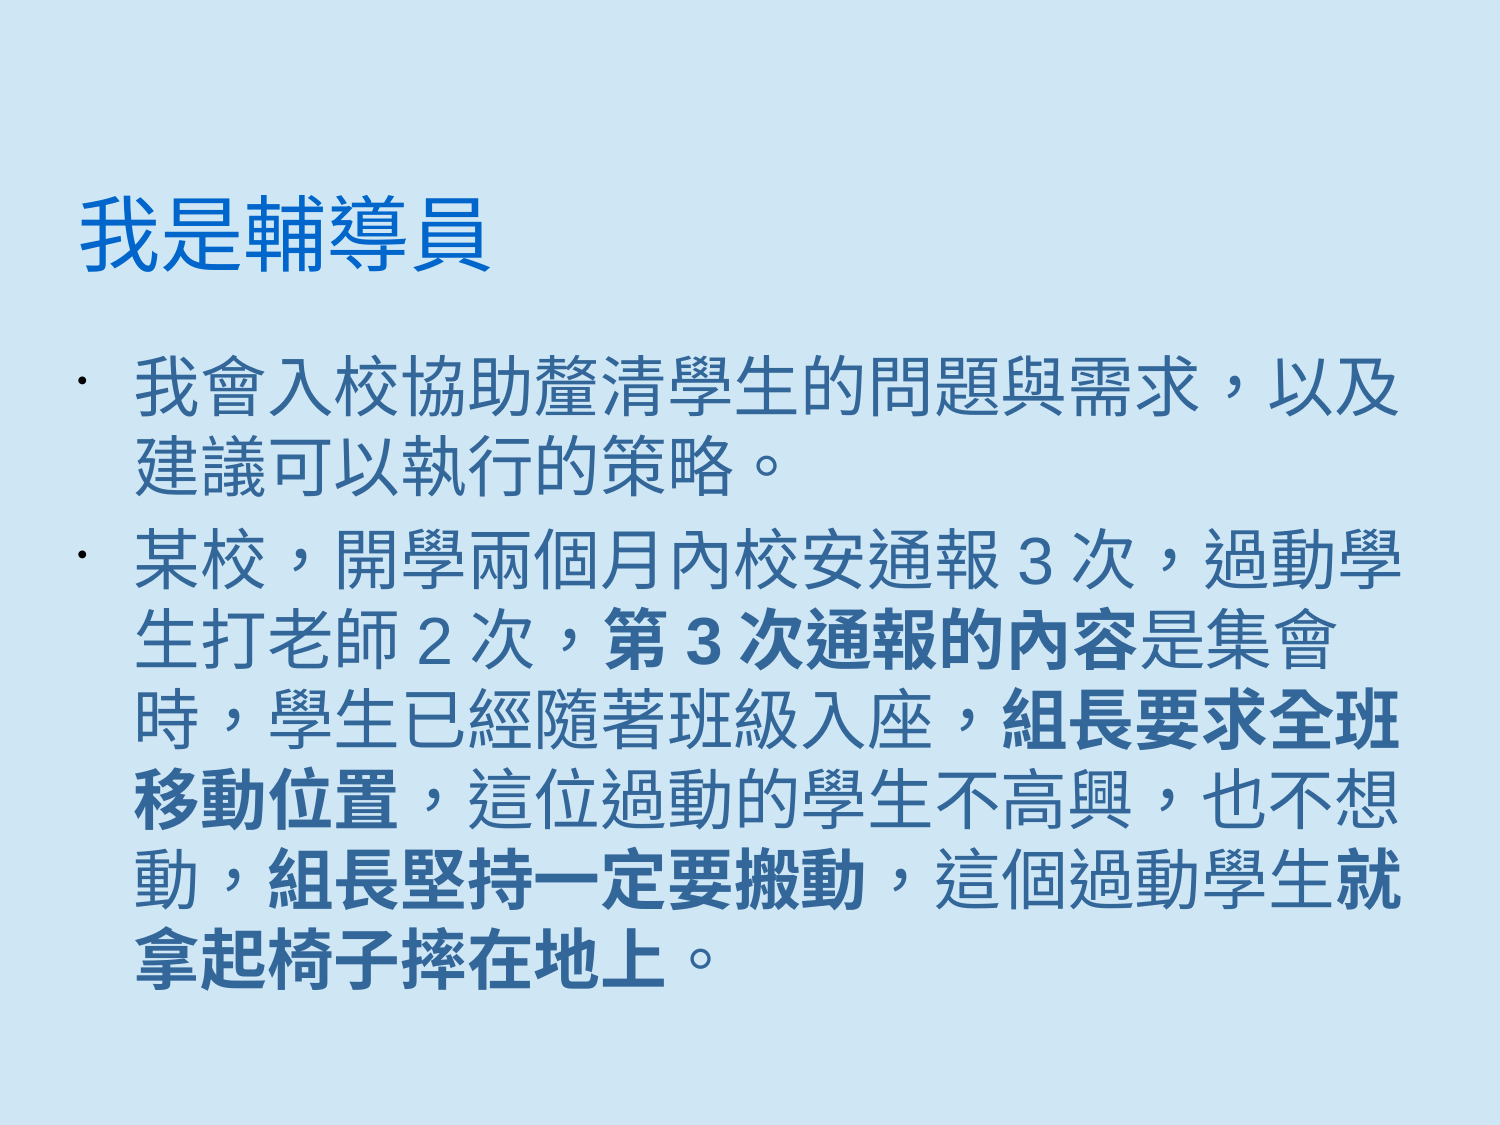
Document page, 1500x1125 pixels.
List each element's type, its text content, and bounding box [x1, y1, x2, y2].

title 我是輔導員 [62, 174, 1438, 300]
list 我會入校協助釐清學生的問題與需求，以及建議可以執行的策略。 某校，開學兩個月內校安通報3次，過動學生打老師2次，第3次通報的內容是集會時，學生已經隨著班級入座，組長要求全班移動位置，這位過動的學生不高興，也不想動，組長堅持一定要搬動，這個過動學生就拿起椅子摔在地上。 [62, 337, 1438, 1000]
